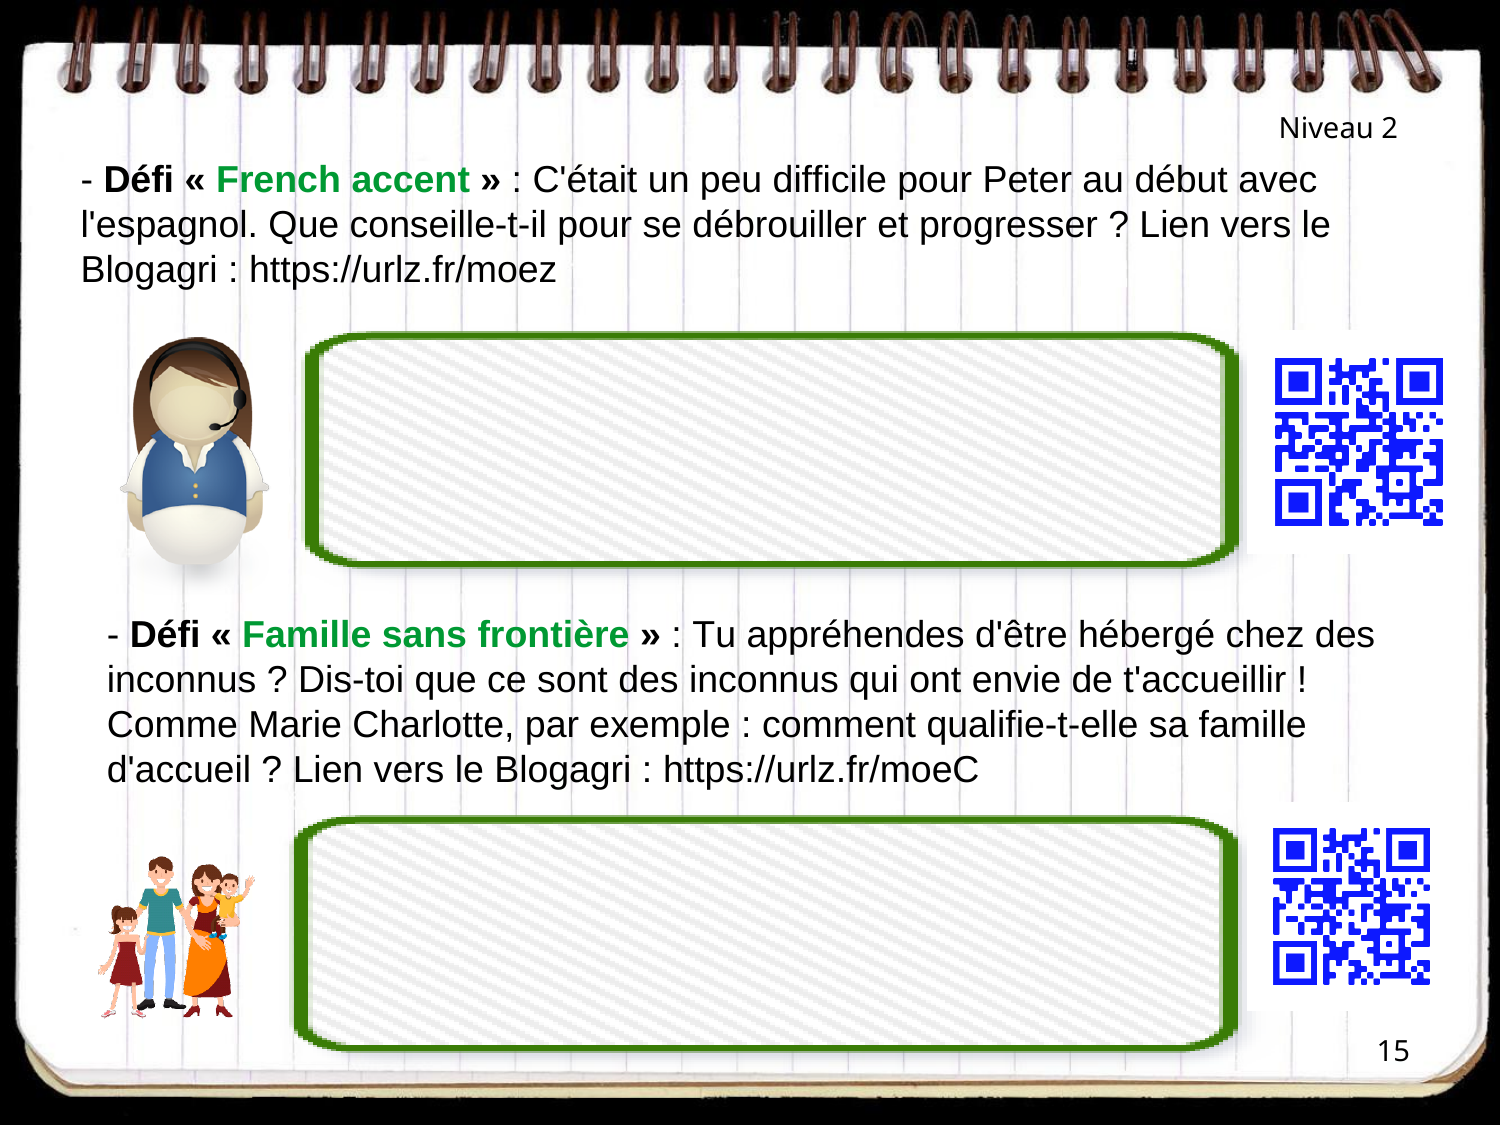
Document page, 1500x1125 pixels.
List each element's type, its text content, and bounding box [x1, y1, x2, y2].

text_box - Défi « French accent » : C'était un peu difficile pour Peter au début avec l'espagnol. Que conseille-t-il pour se débrouiller et progresser ? Lien vers le Blogagri : https://urlz.fr/moez [65, 102, 1449, 524]
text_box - Défi « Famille sans frontière » : Tu appréhendes d'être hébergé chez des inconnus ? Dis-toi que ce sont des inconnus qui ont envie de t'accueillir ! Comme Marie Charlotte, par exemple : comment qualifie-t-elle sa famille d'accueil ? Lien vers le Blogagri : https://urlz.fr/moeC [92, 602, 1442, 843]
text_box Niveau 2 [1263, 101, 1442, 153]
picture [0, 0, 1500, 1125]
text_box <number> [1074, 1024, 1425, 1103]
